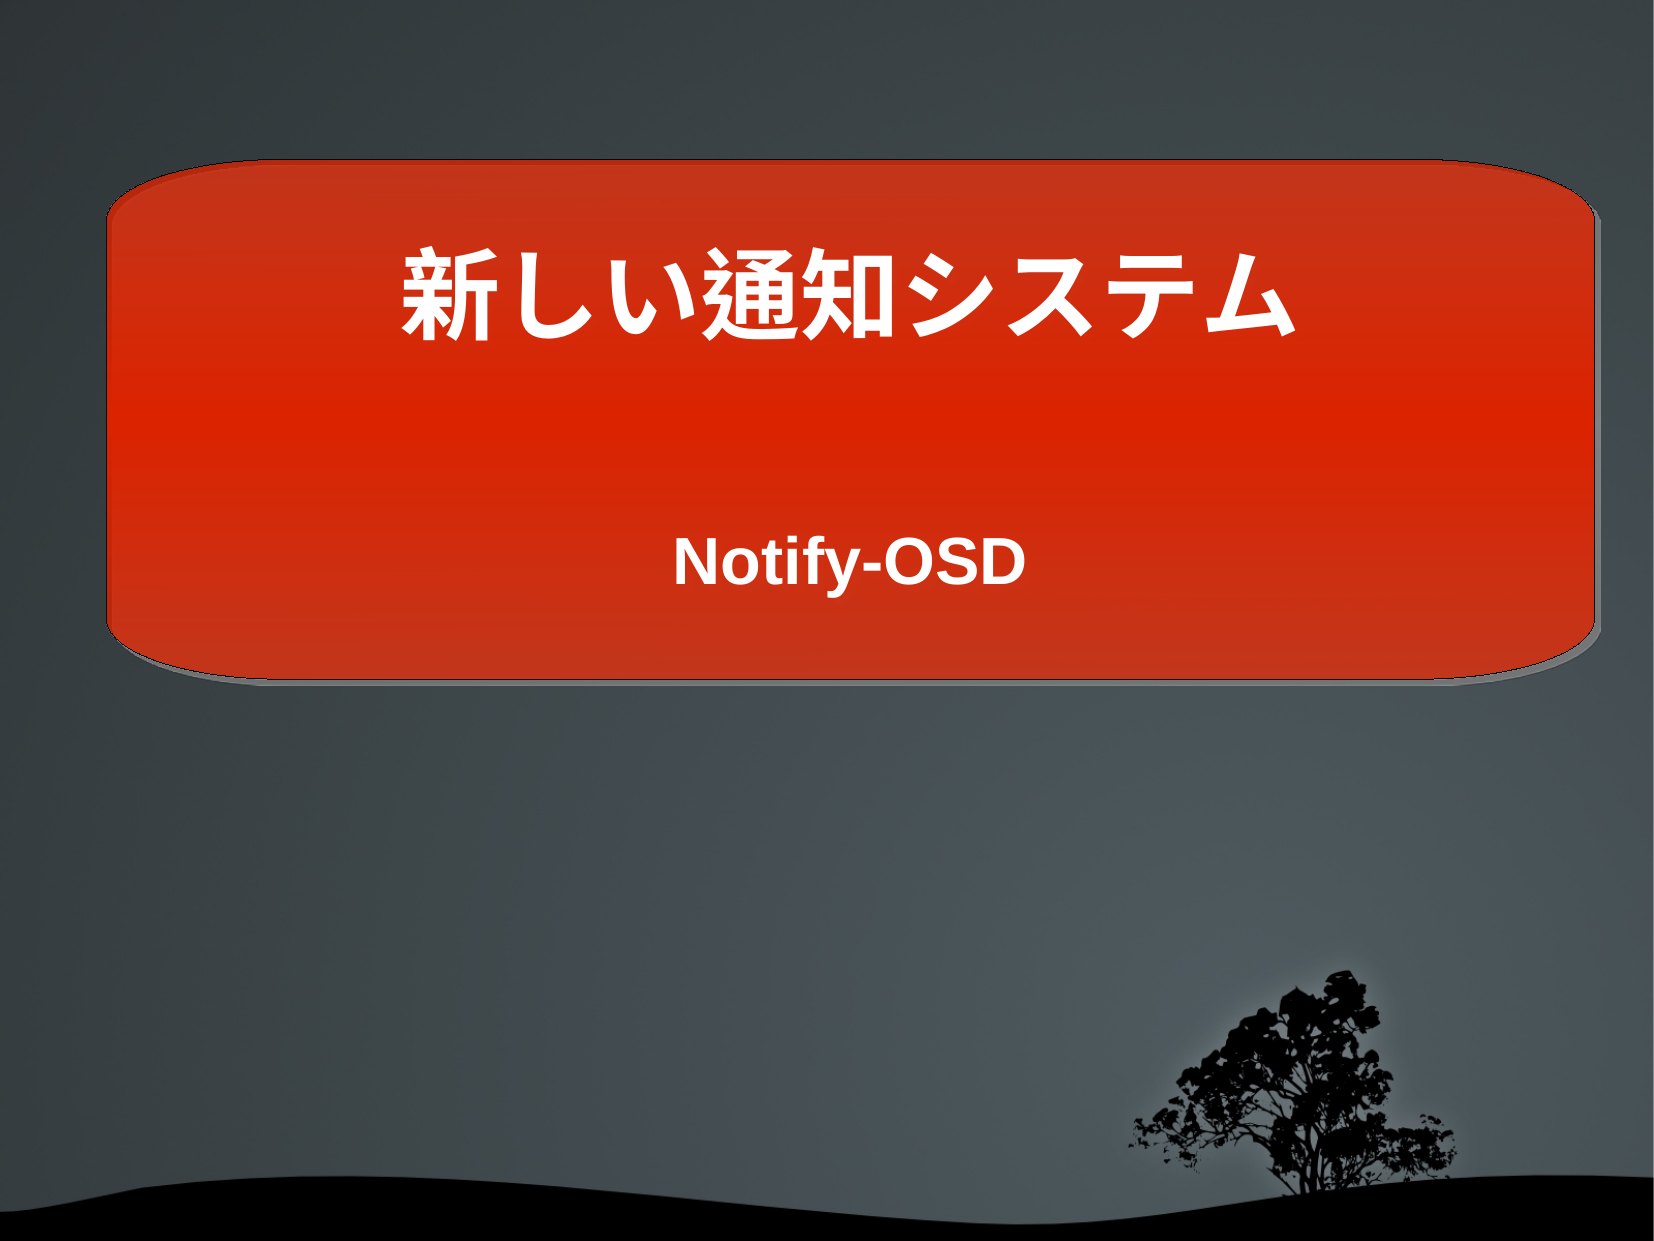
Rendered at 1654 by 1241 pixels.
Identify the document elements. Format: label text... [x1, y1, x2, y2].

picture [0, 0, 1654, 1241]
text_box 新しい通知システム Notify-OSD [106, 159, 1595, 680]
